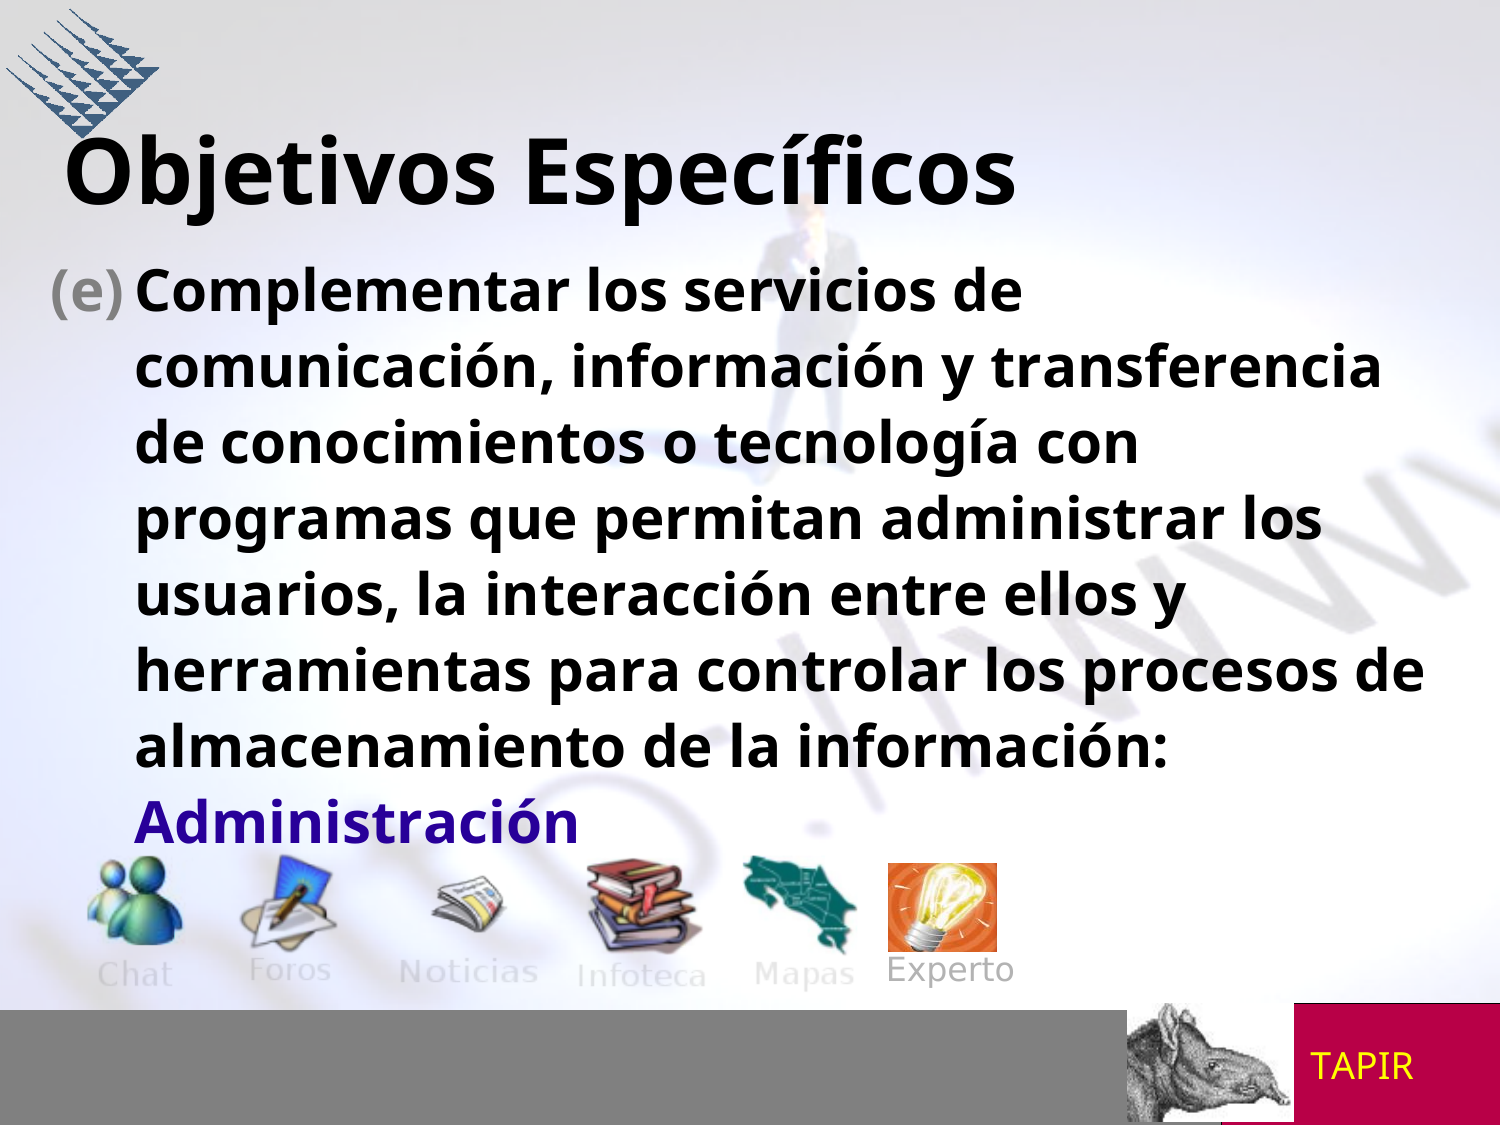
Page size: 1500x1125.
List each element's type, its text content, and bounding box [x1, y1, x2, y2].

text_box TAPIR [1221, 1003, 1500, 1125]
picture [564, 851, 719, 1000]
picture [1127, 1003, 1294, 1123]
picture [888, 863, 997, 952]
picture [726, 850, 879, 1002]
picture [59, 840, 361, 1003]
title Objetivos Específicos [62, 45, 1463, 293]
list Complementar los servicios de comunicación, información y transferencia de conocimientos o tecnología con programas que permitan administrar los usuarios, la interacción entre ellos y herramientas para controlar los procesos de almacenamiento de la información: Administración [50, 250, 1451, 994]
text_box Experto [885, 951, 1034, 991]
picture [0, 0, 163, 144]
picture [382, 851, 553, 1004]
